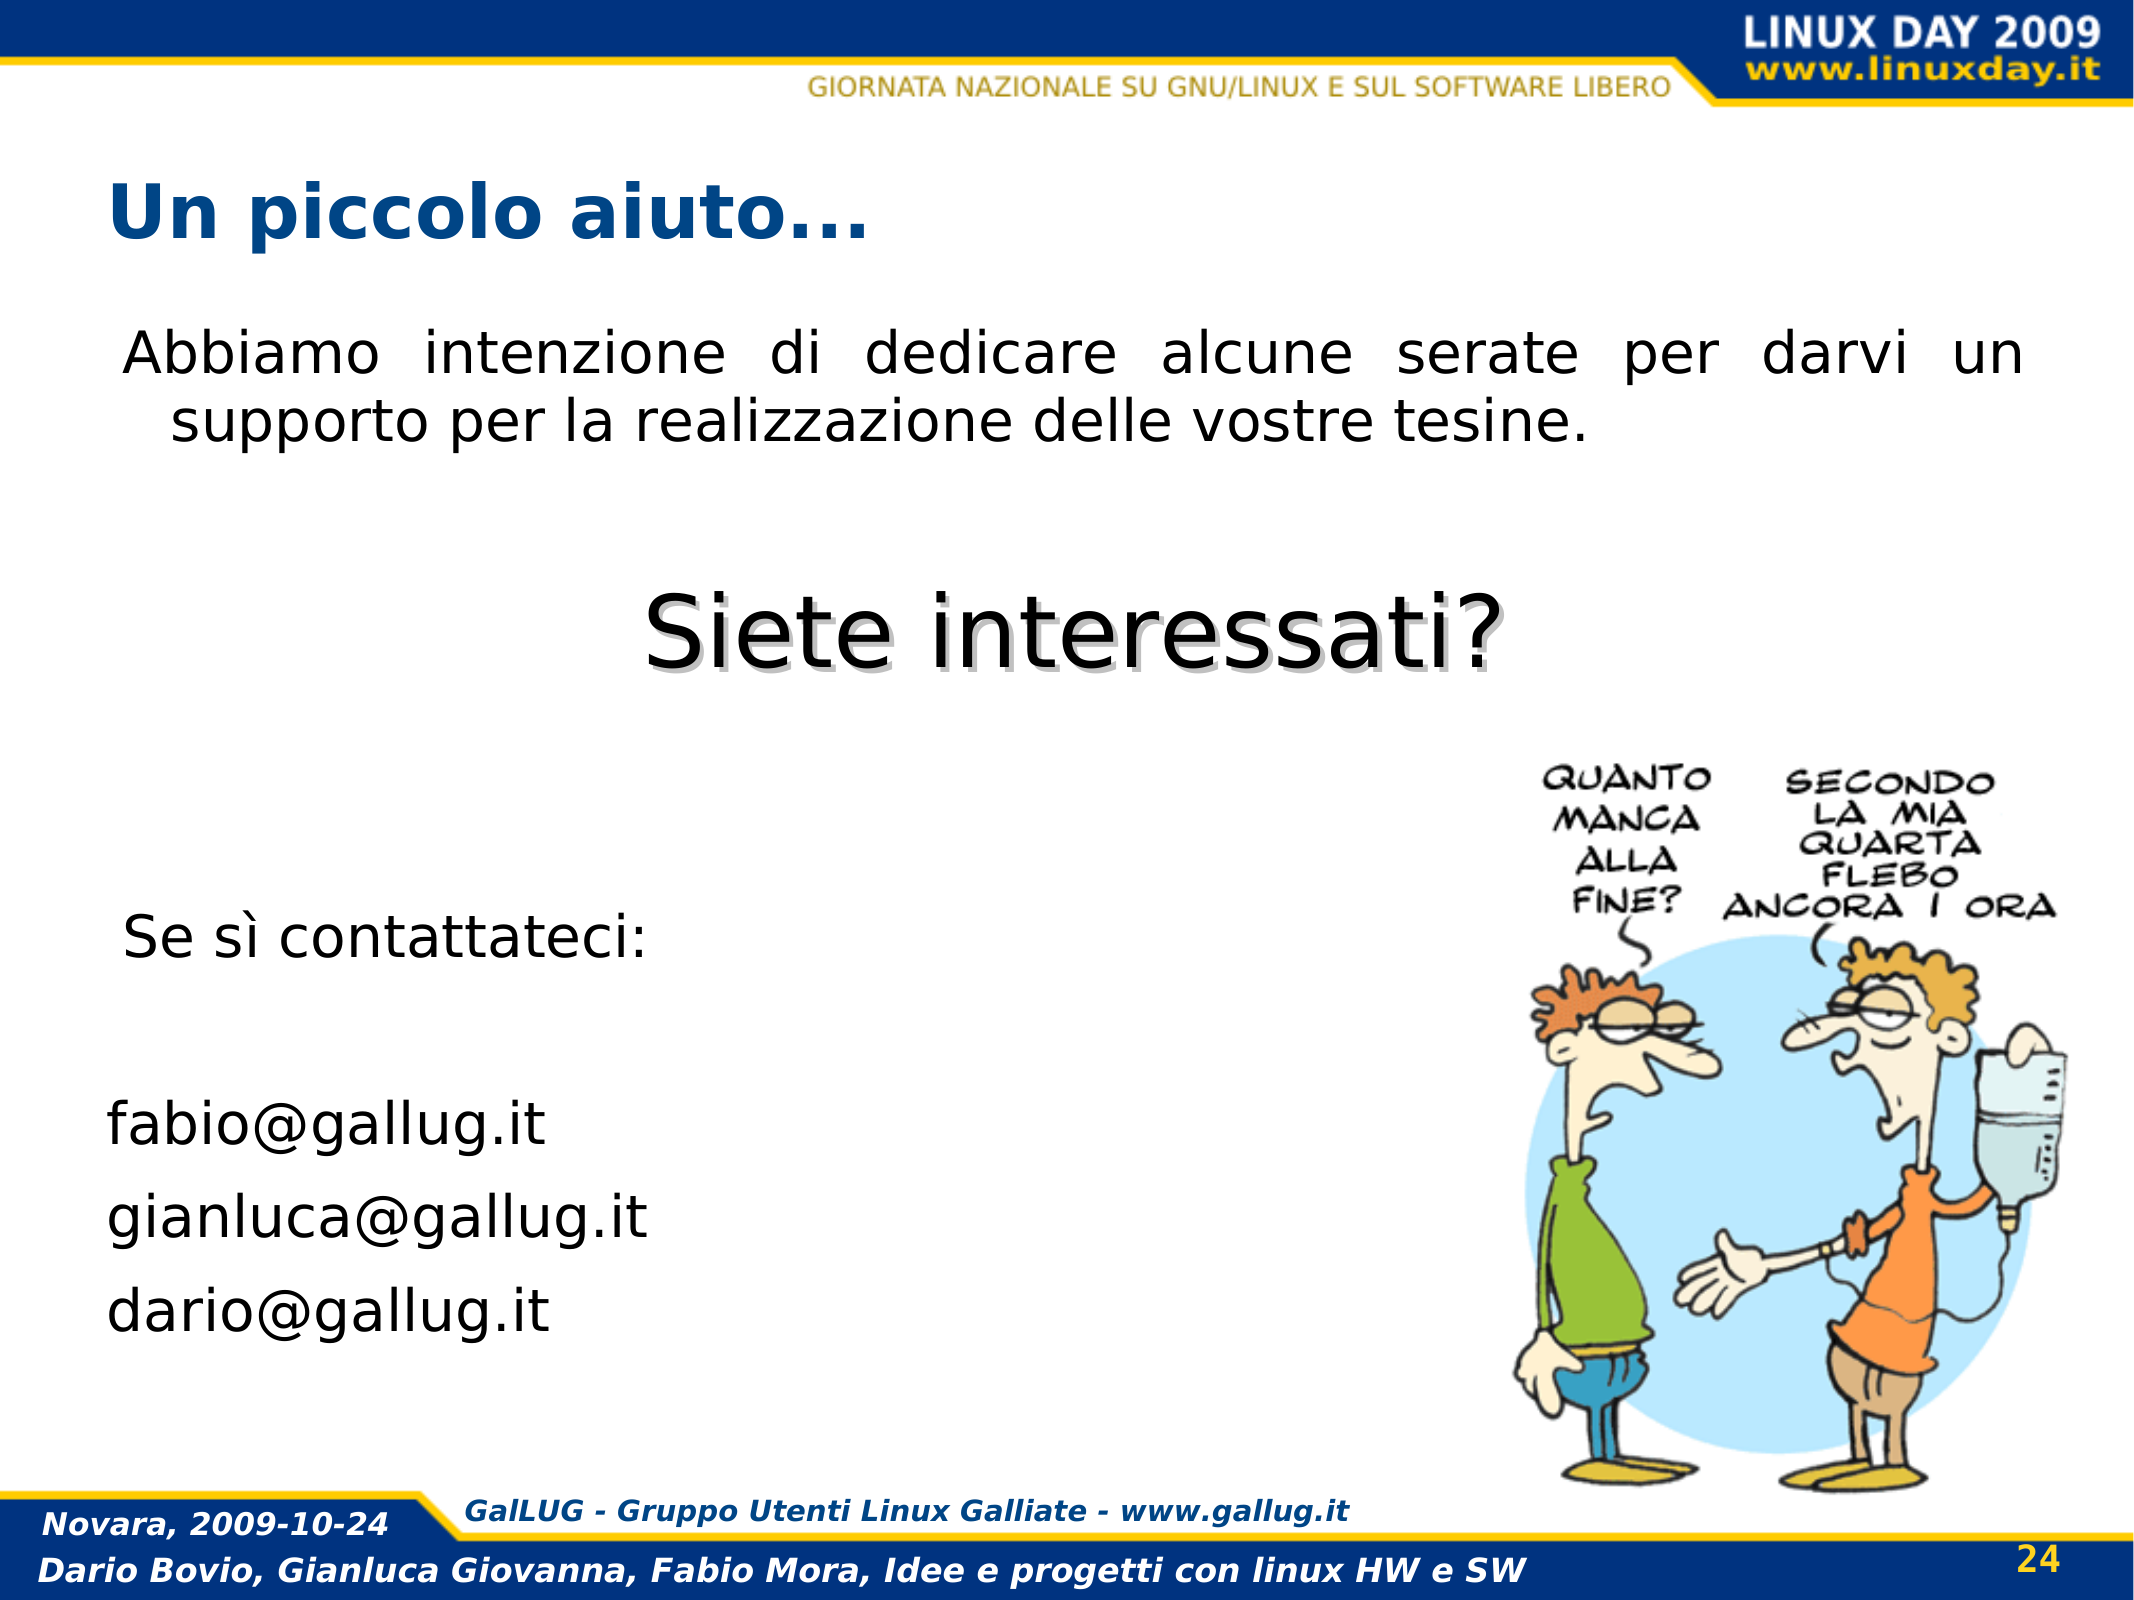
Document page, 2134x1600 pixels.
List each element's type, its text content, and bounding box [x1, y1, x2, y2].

picture [0, 0, 2134, 1600]
list Abbiamo intenzione di dedicare alcune serate per darvi un supporto per la realizzazione delle vostre tesine. Siete interessati? Se sì contattateci: fabio@gallug.it gianluca@gallug.it dario@gallug.it [106, 319, 2027, 1441]
title Un piccolo aiuto... [106, 159, 2080, 267]
